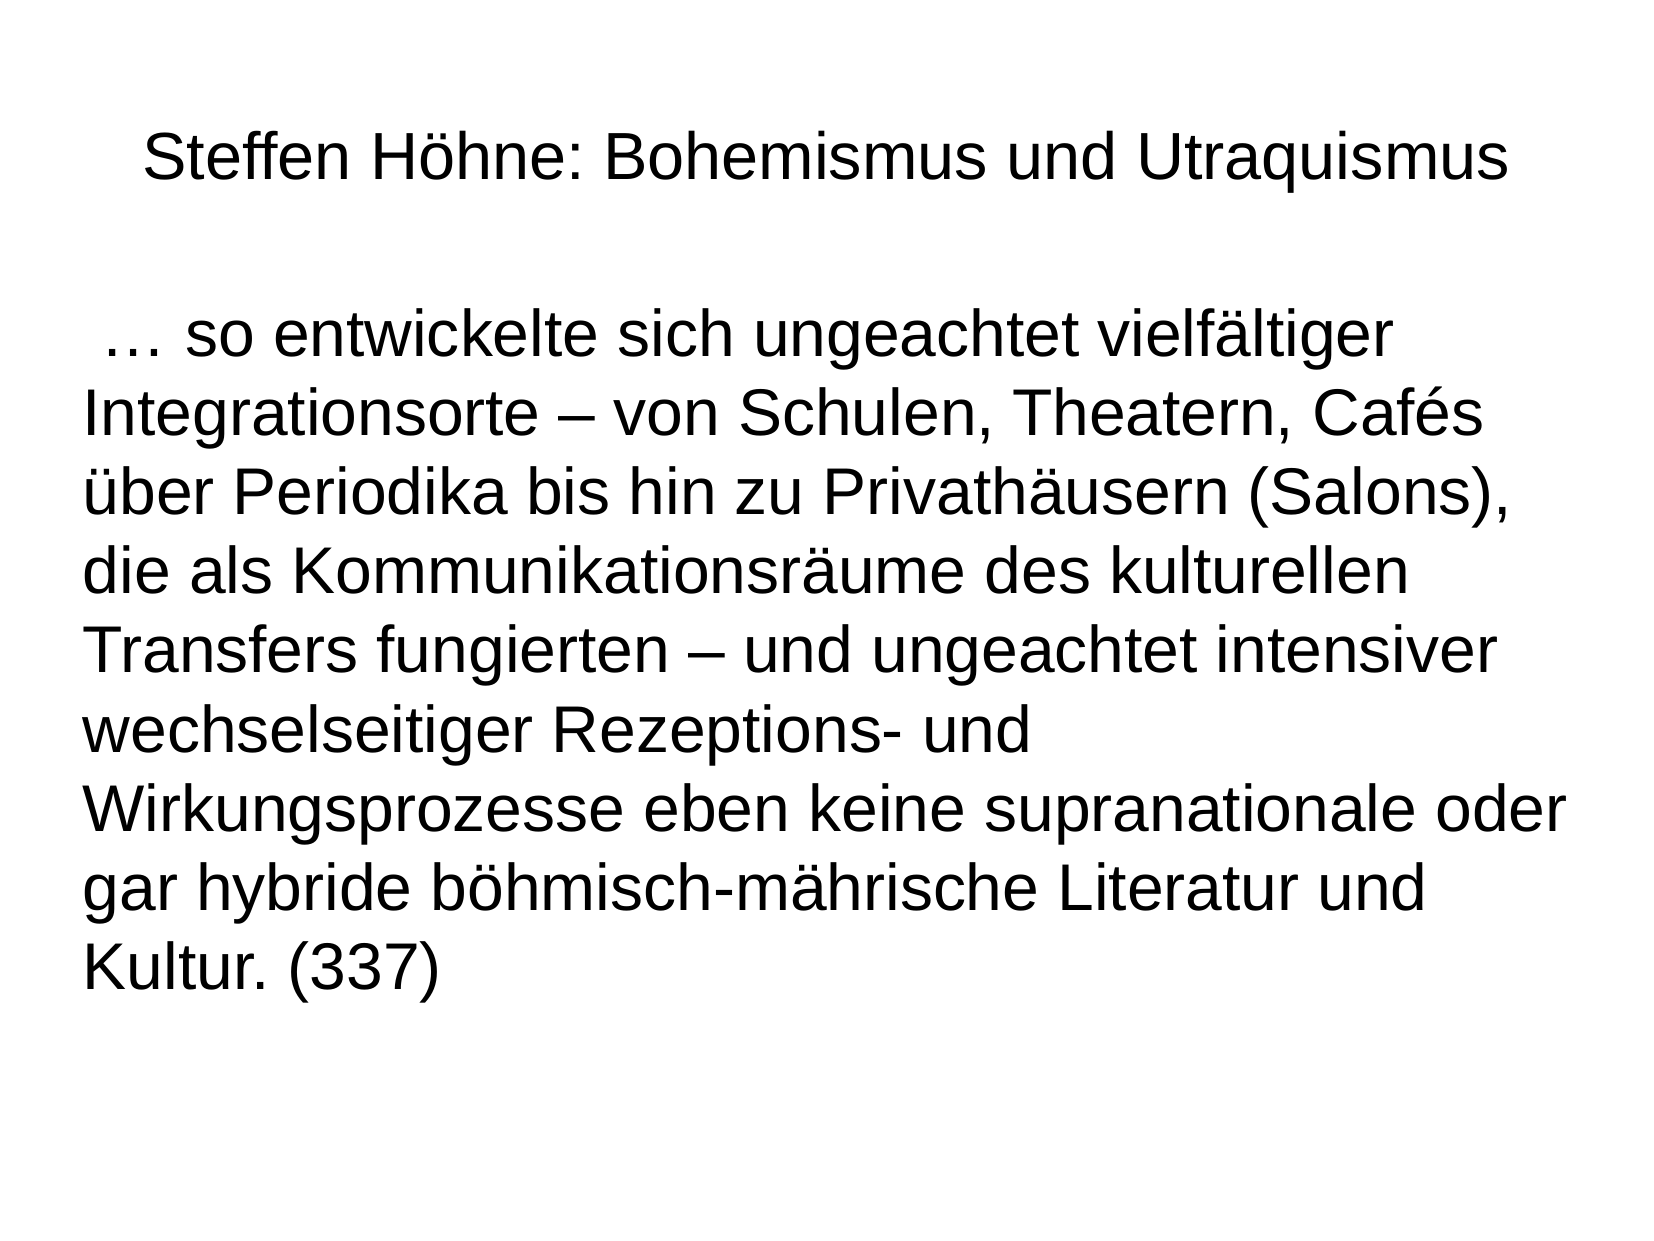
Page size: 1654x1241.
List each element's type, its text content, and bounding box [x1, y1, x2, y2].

list … so entwickelte sich ungeachtet vielfältiger Integrationsorte ‒ von Schulen, Theatern, Cafés über Periodika bis hin zu Privathäusern (Salons), die als Kommunikationsräume des kulturellen Transfers fungierten ‒ und ungeachtet intensiver wechselseitiger Rezeptions- und Wirkungsprozesse eben keine supranationale oder gar hybride böhmisch-mährische Literatur und Kultur. (337) [82, 290, 1571, 1010]
title Steffen Höhne: Bohemismus und Utraquismus [82, 49, 1571, 257]
